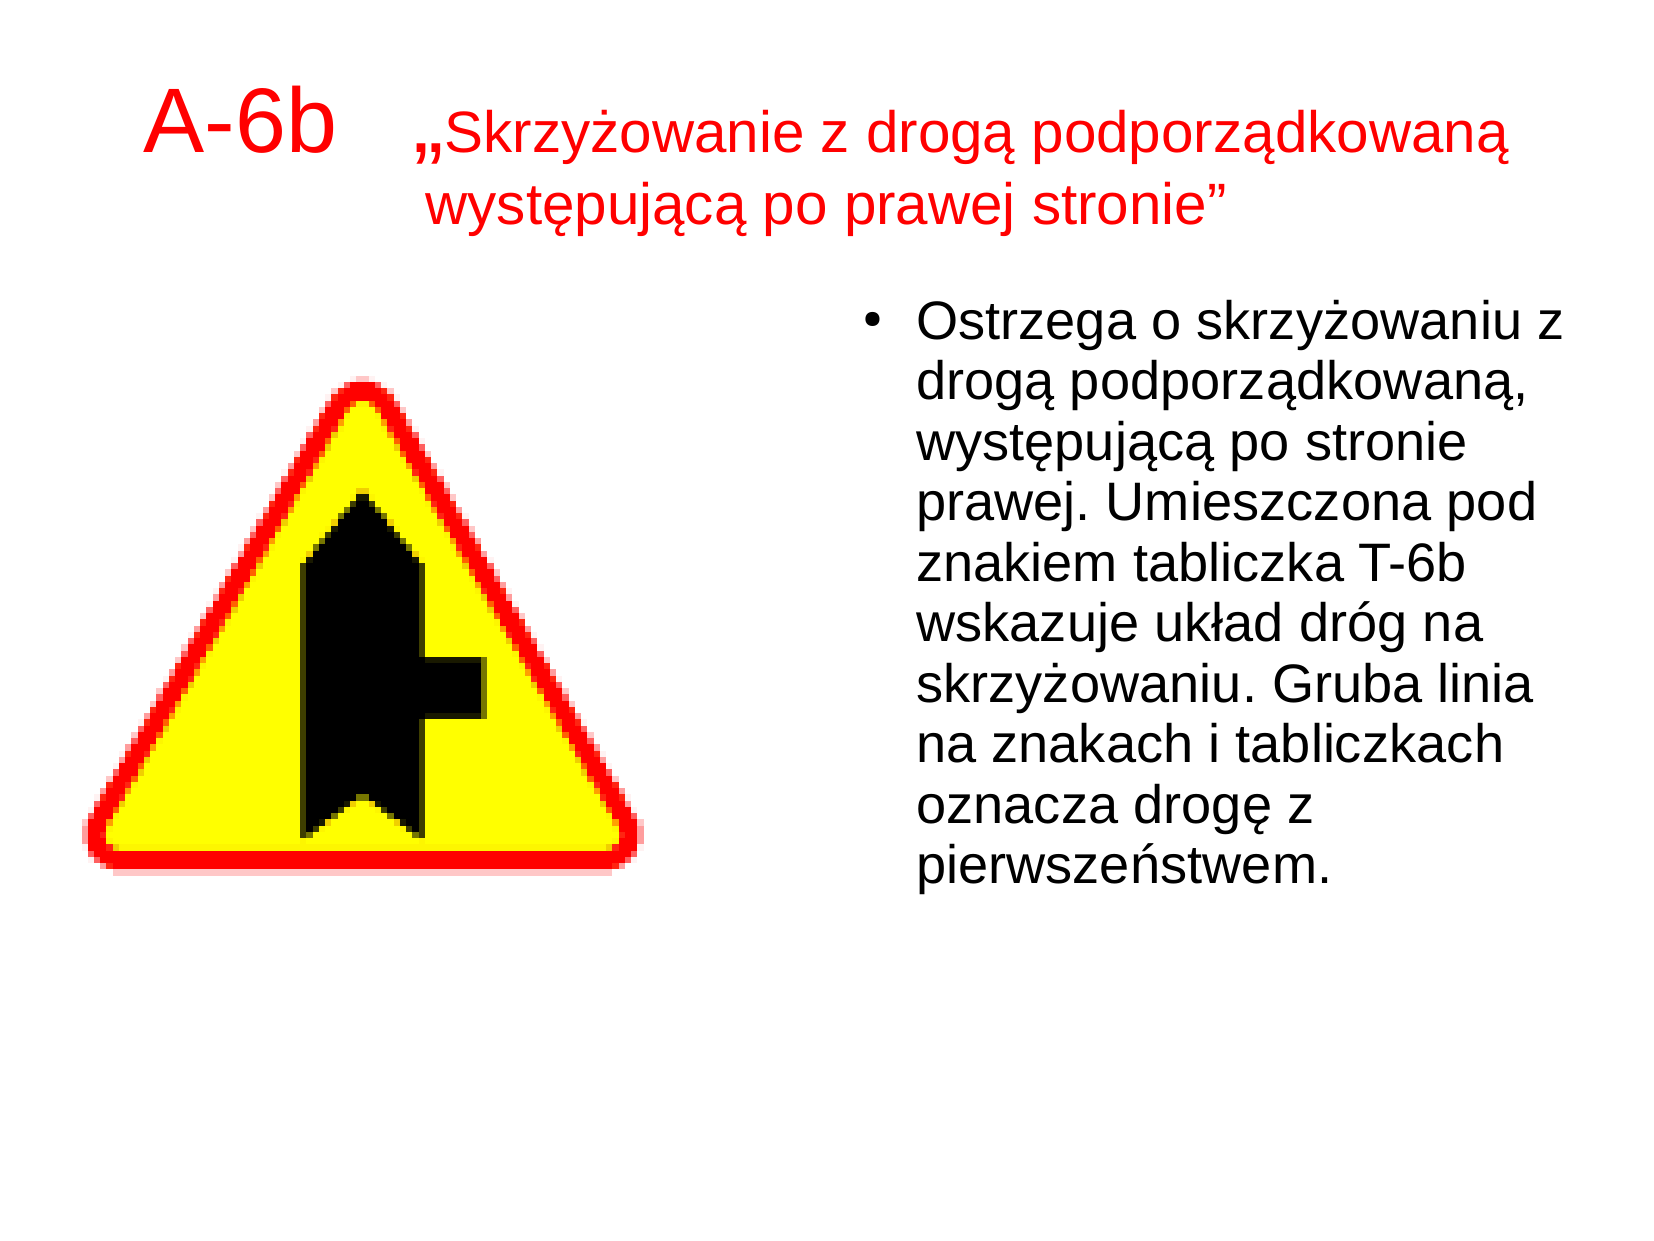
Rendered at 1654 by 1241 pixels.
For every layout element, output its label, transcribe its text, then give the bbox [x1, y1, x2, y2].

list Ostrzega o skrzyżowaniu z drogą podporządkowaną, występującą po stronie prawej. Umieszczona pod znakiem tabliczka T-6b wskazuje układ dróg na skrzyżowaniu. Gruba linia na znakach i tabliczkach oznacza drogę z pierwszeństwem. [845, 290, 1572, 1094]
picture [82, 376, 644, 876]
title A-6b „Skrzyżowanie z drogą podporządkowaną występującą po prawej stronie” [82, 56, 1571, 250]
